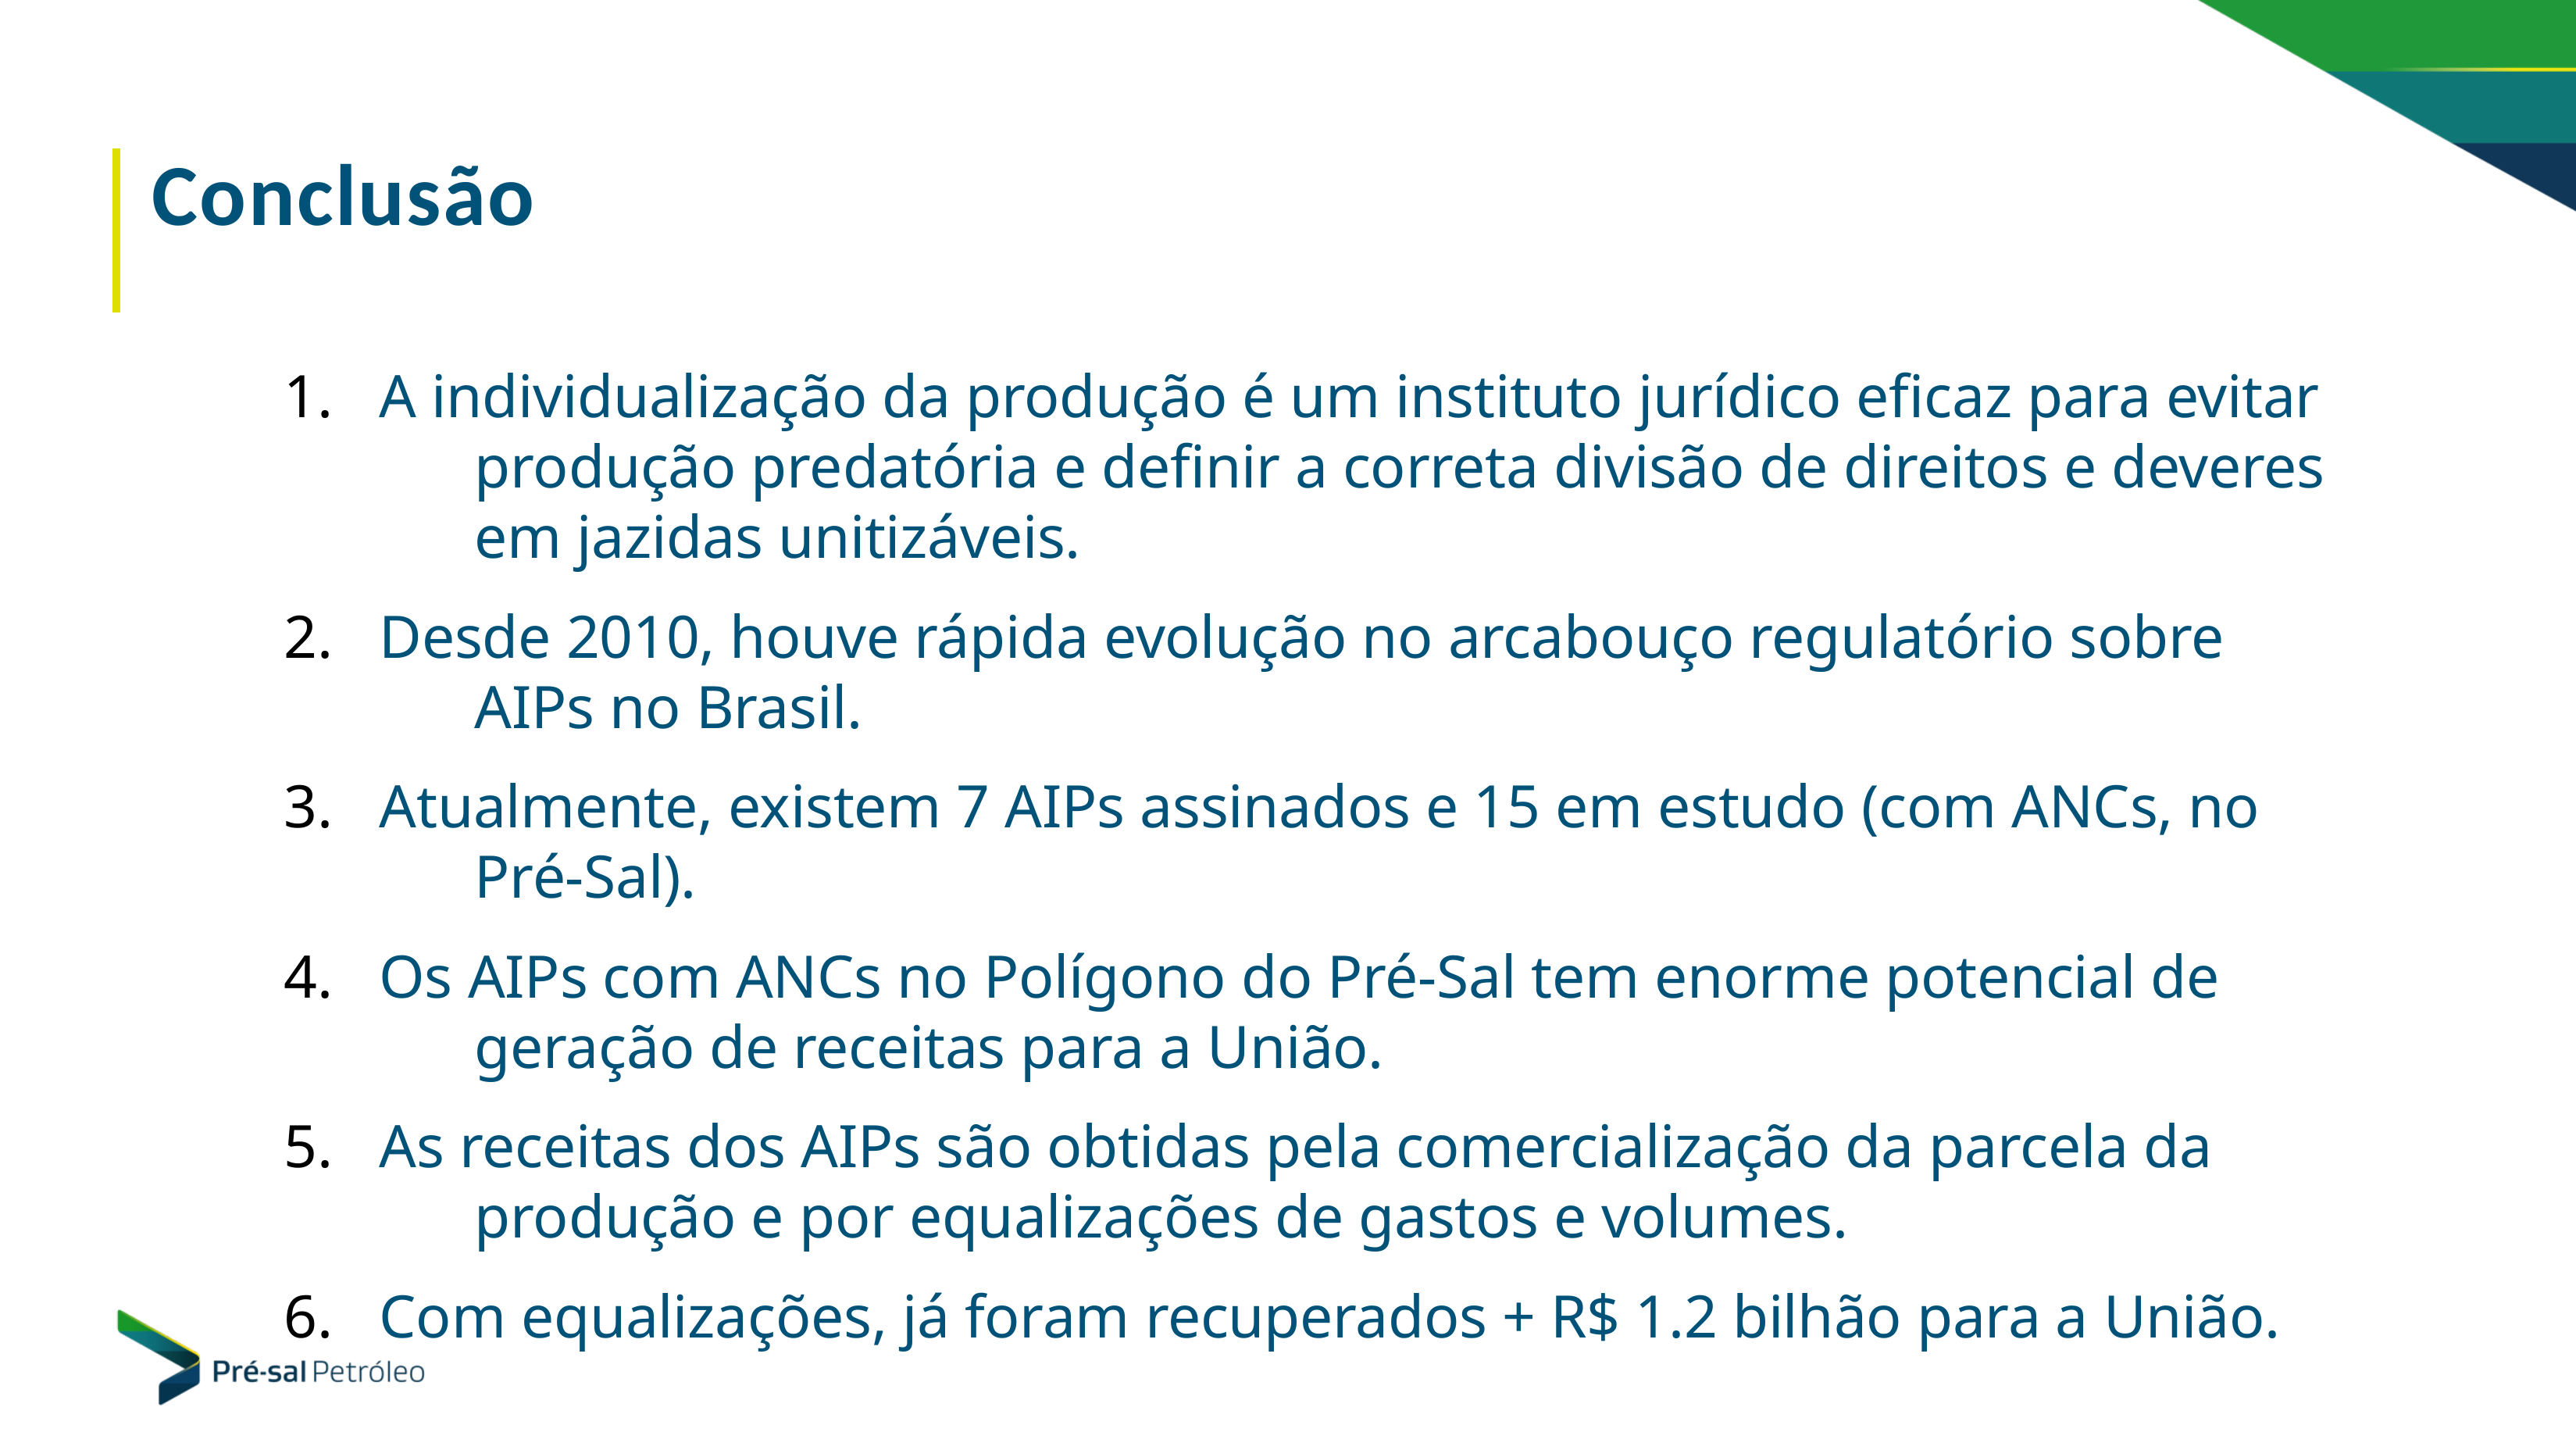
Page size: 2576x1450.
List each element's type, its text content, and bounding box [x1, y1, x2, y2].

text_box A individualização da produção é um instituto jurídico eficaz para evitar produção predatória e definir a correta divisão de direitos e deveres em jazidas unitizáveis. Desde 2010, houve rápida evolução no arcabouço regulatório sobre AIPs no Brasil. Atualmente, existem 7 AIPs assinados e 15 em estudo (com ANCs, no Pré-Sal). Os AIPs com ANCs no Polígono do Pré-Sal tem enorme potencial de geração de receitas para a União. As receitas dos AIPs são obtidas pela comercialização da parcela da produção e por equalizações de gastos e volumes. Com equalizações, já foram recuperados + R$ 1.2 bilhão para a União. [272, 353, 2362, 1152]
title Conclusão [150, 158, 2264, 247]
